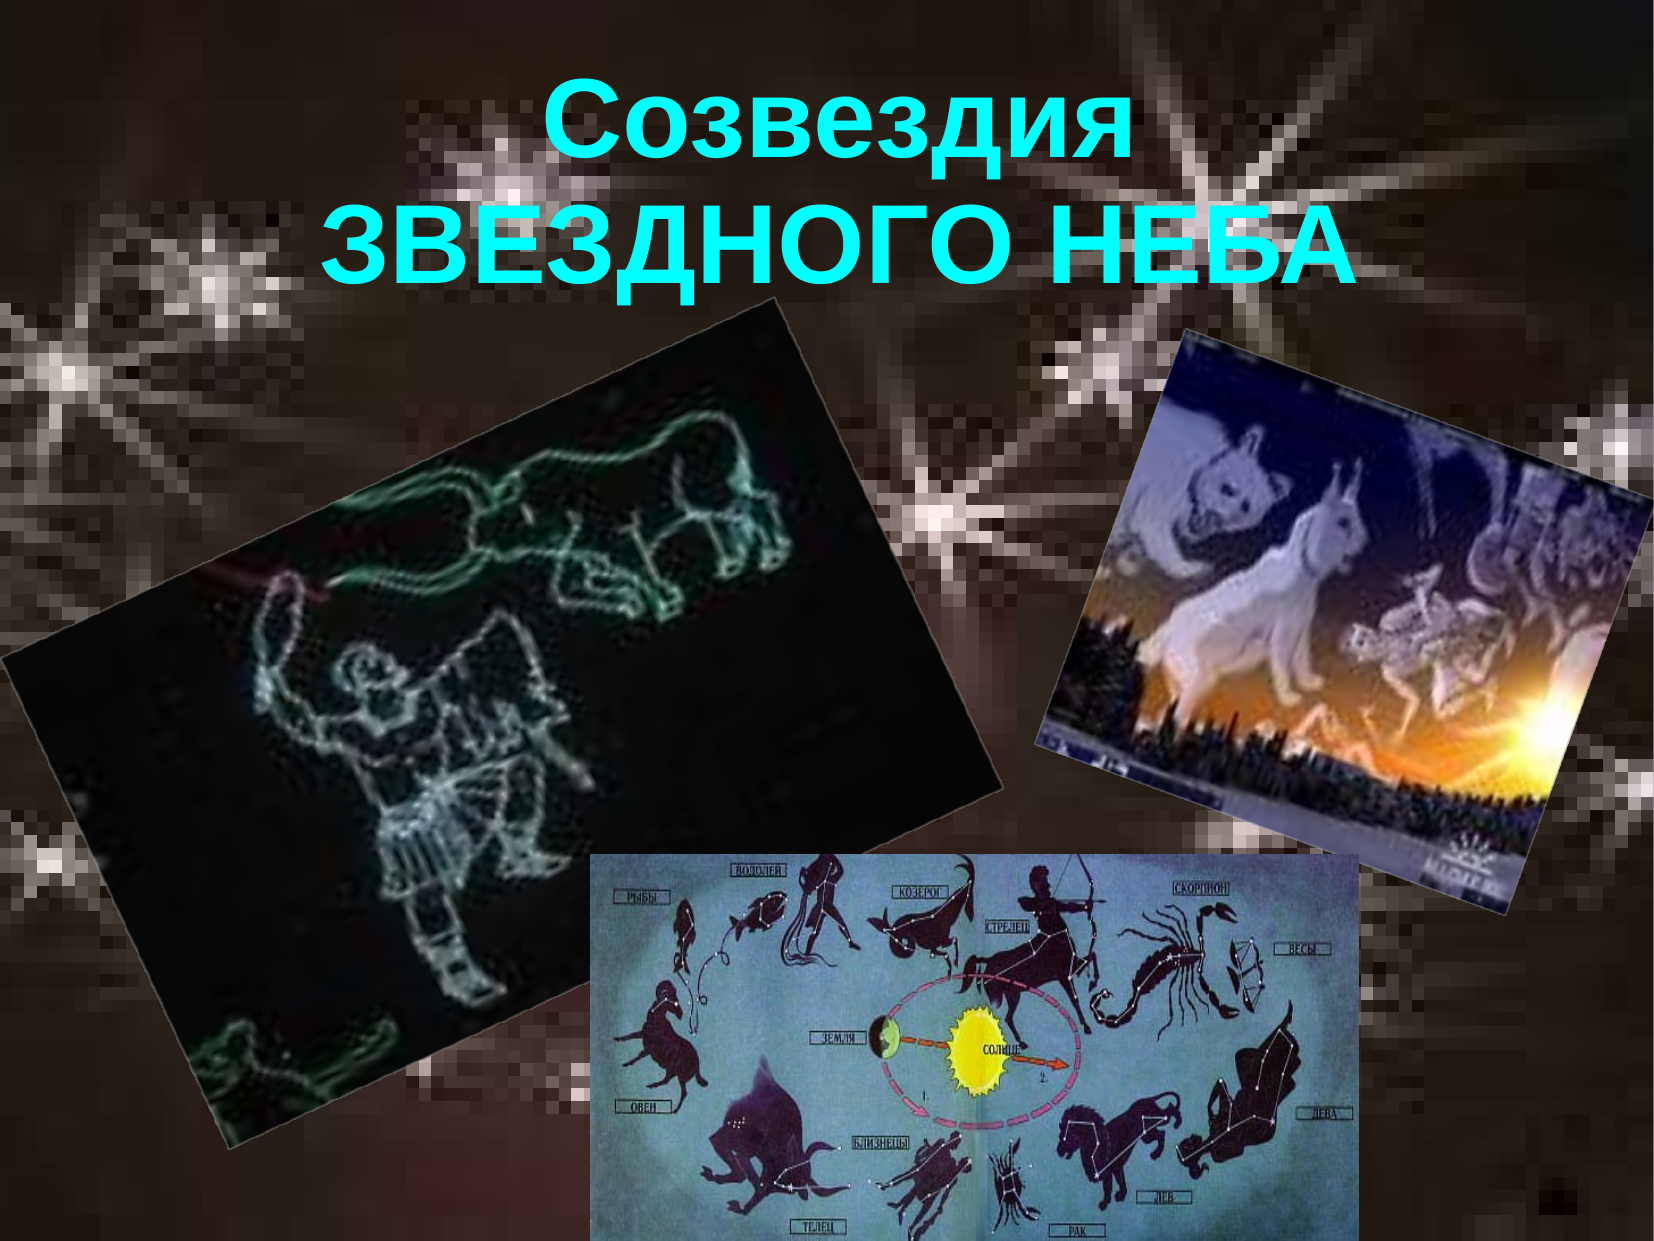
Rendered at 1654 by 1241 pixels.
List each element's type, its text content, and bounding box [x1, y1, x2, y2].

subtitle Созвездия ЗВЕЗДНОГО НЕБА [265, 0, 1415, 591]
picture [0, 0, 1654, 1241]
